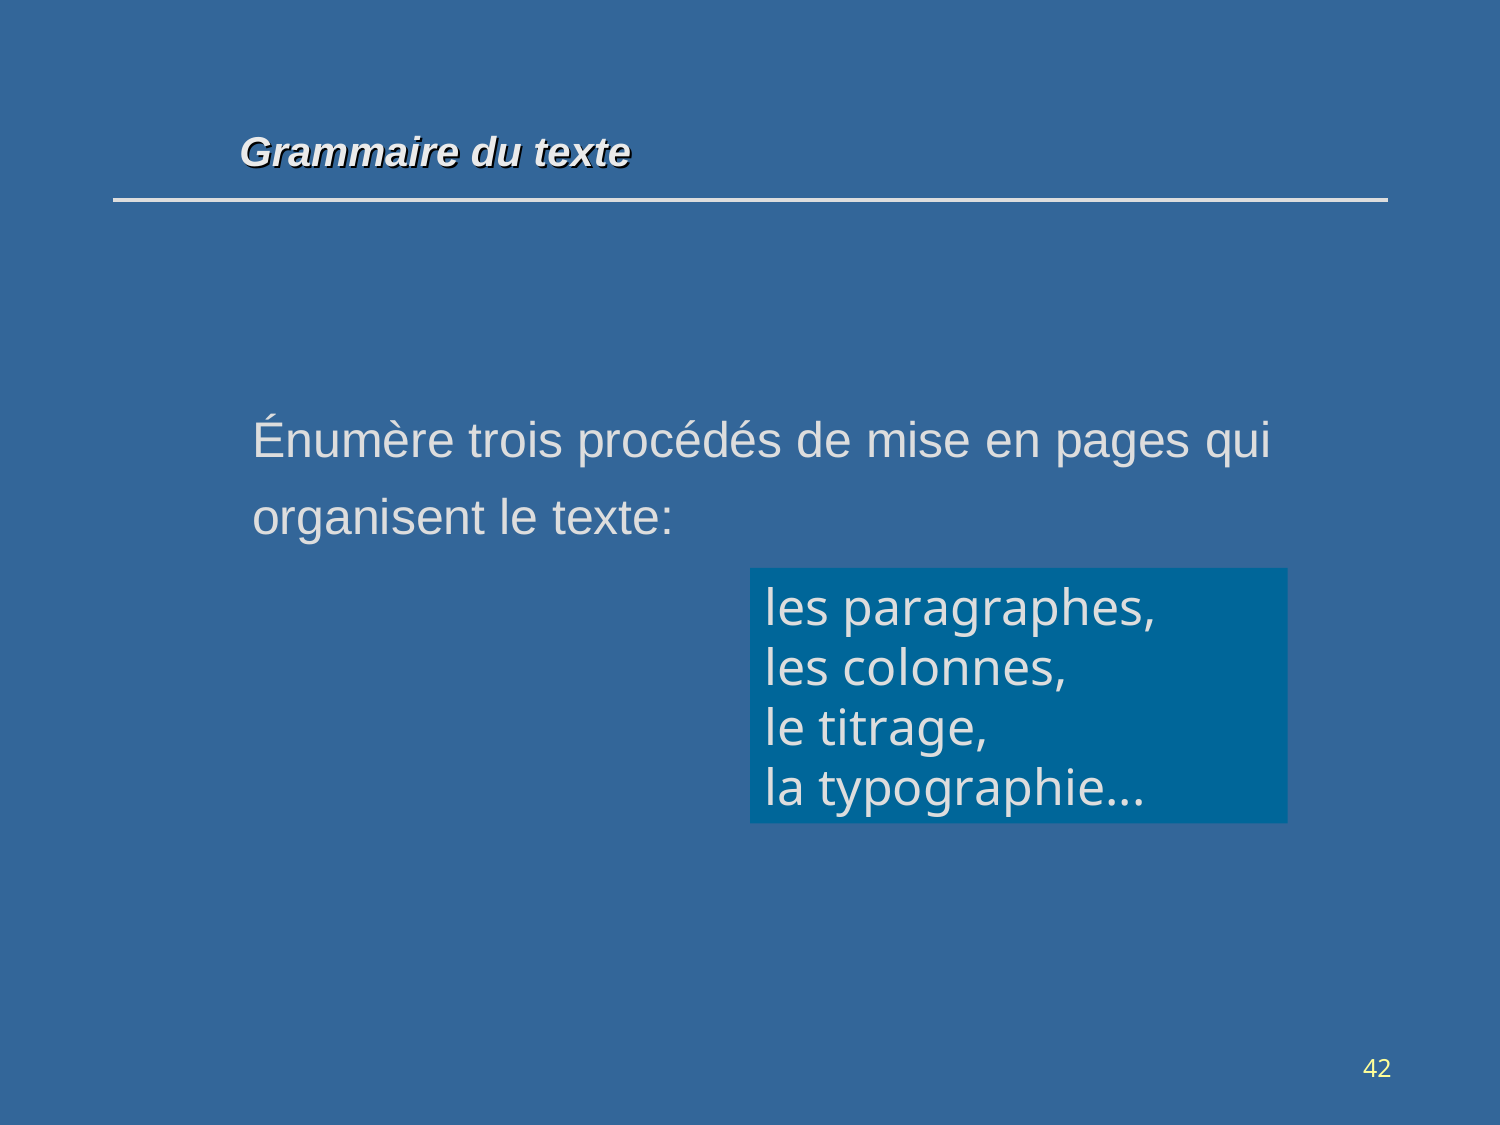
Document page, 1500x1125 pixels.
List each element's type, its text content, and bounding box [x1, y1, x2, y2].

text_box Grammaire du texte [224, 116, 647, 183]
text_box les paragraphes, les colonnes, le titrage, la typographie... [750, 567, 1288, 824]
text_box Énumère trois procédés de mise en pages qui organisent le texte: [237, 399, 1375, 556]
